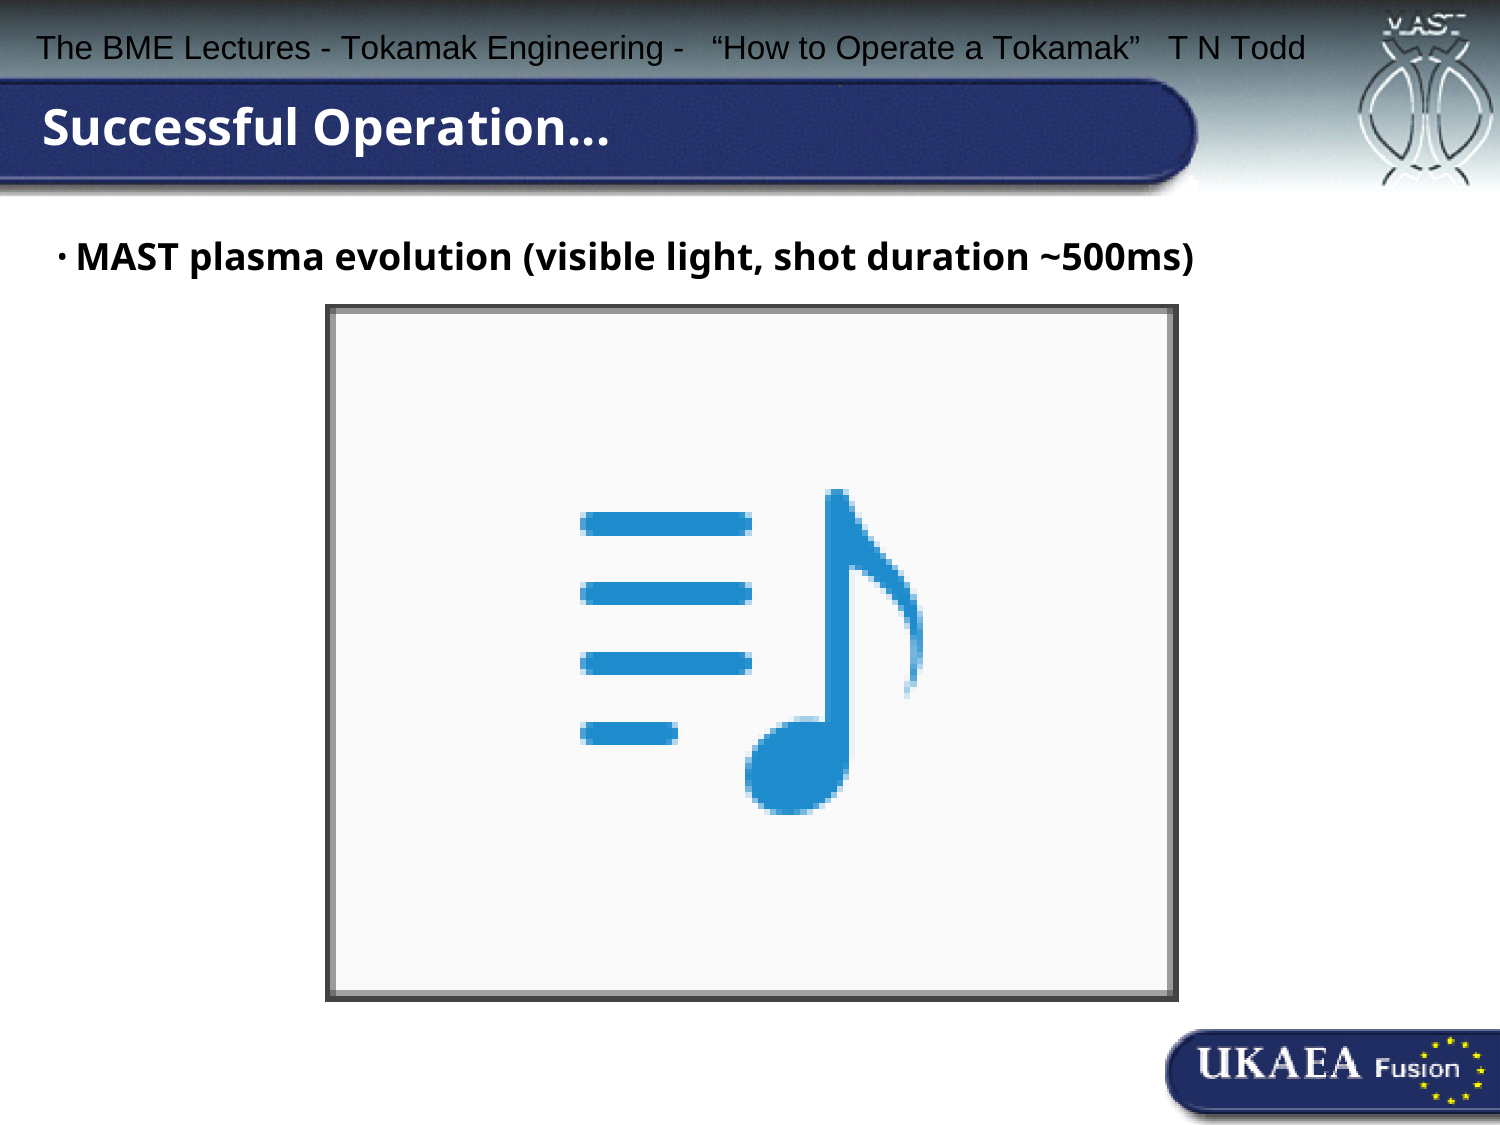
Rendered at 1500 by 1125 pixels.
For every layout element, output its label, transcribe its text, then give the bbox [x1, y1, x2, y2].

text_box Successful Operation... [27, 88, 626, 164]
picture [0, 0, 1500, 202]
text_box MAST plasma evolution (visible light, shot duration ~500ms) [42, 225, 1295, 287]
text_box [323, 302, 1181, 1003]
picture [1165, 1029, 1500, 1125]
text_box The BME Lectures - Tokamak Engineering - “How to Operate a Tokamak” T N Todd [0, 18, 1323, 60]
